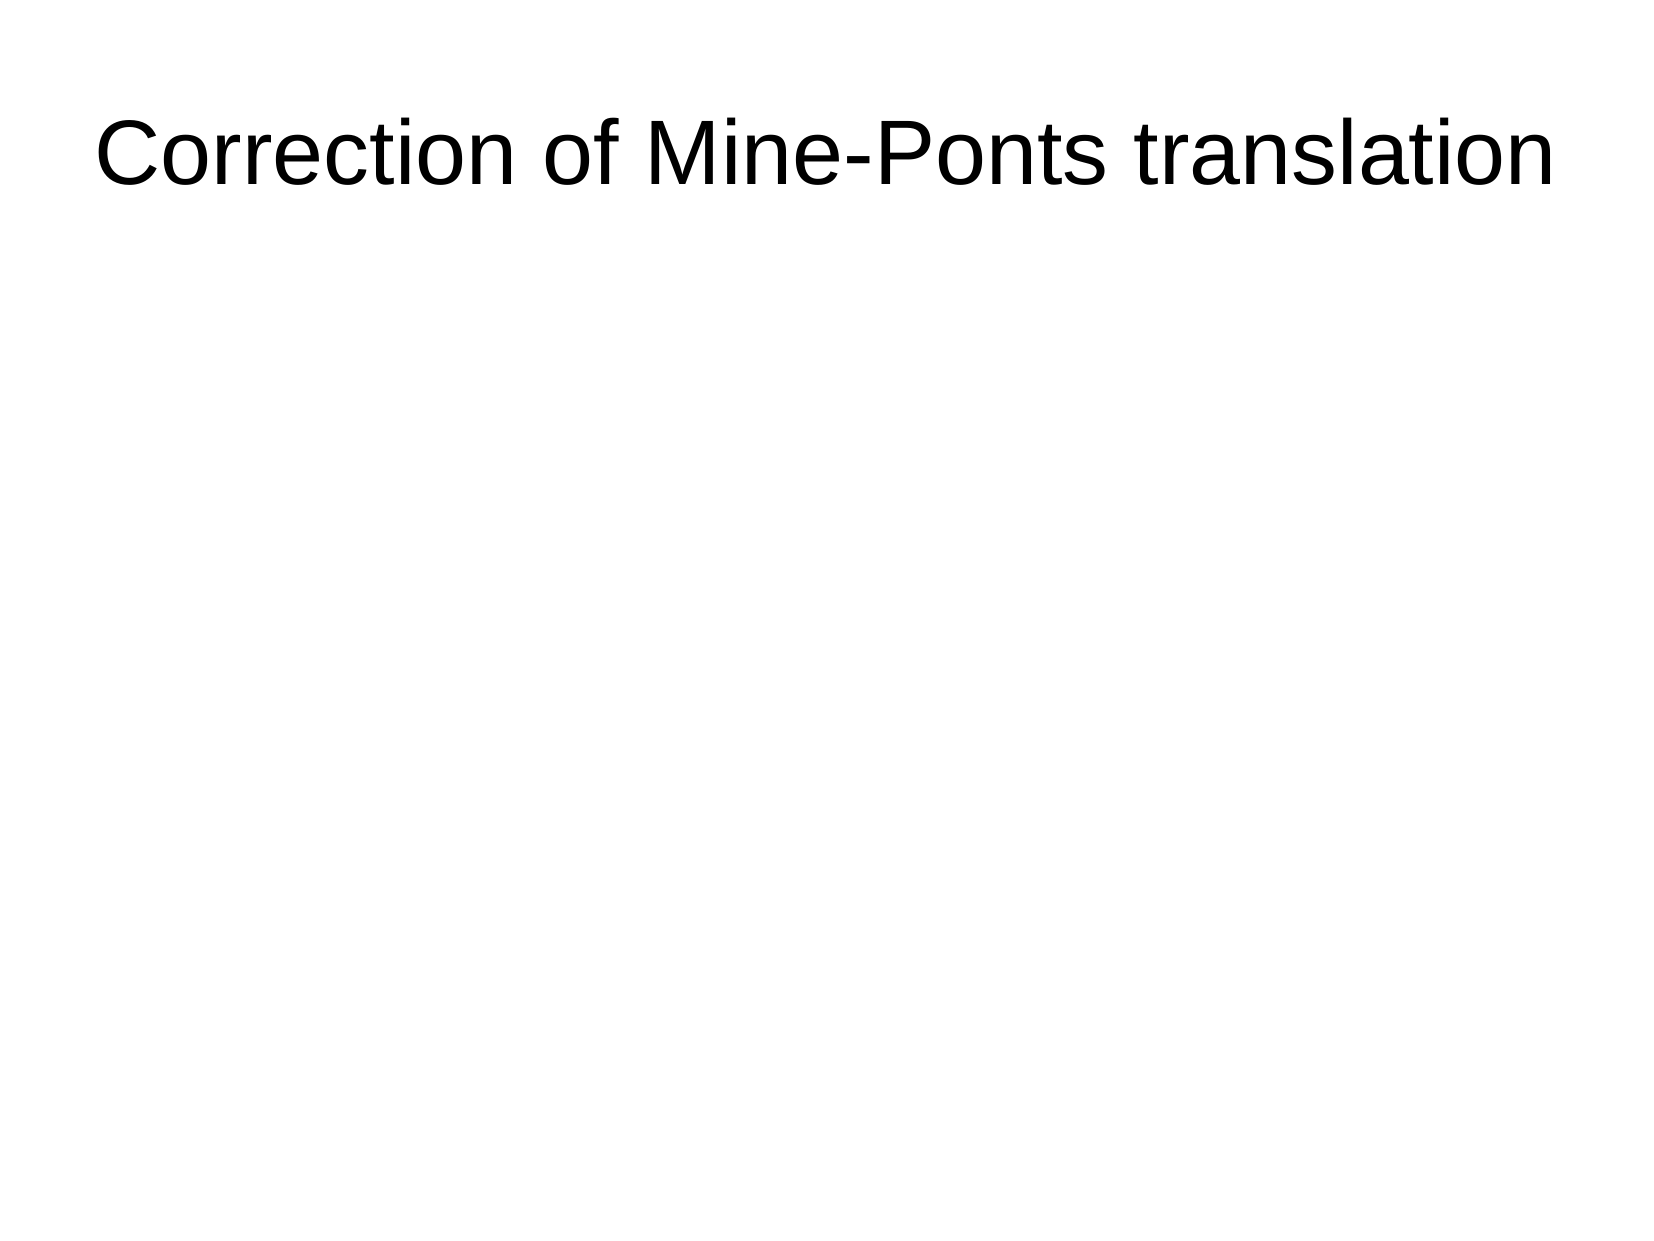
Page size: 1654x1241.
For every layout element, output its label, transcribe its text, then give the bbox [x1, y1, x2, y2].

title Correction of Mine-Ponts translation [82, 49, 1571, 257]
